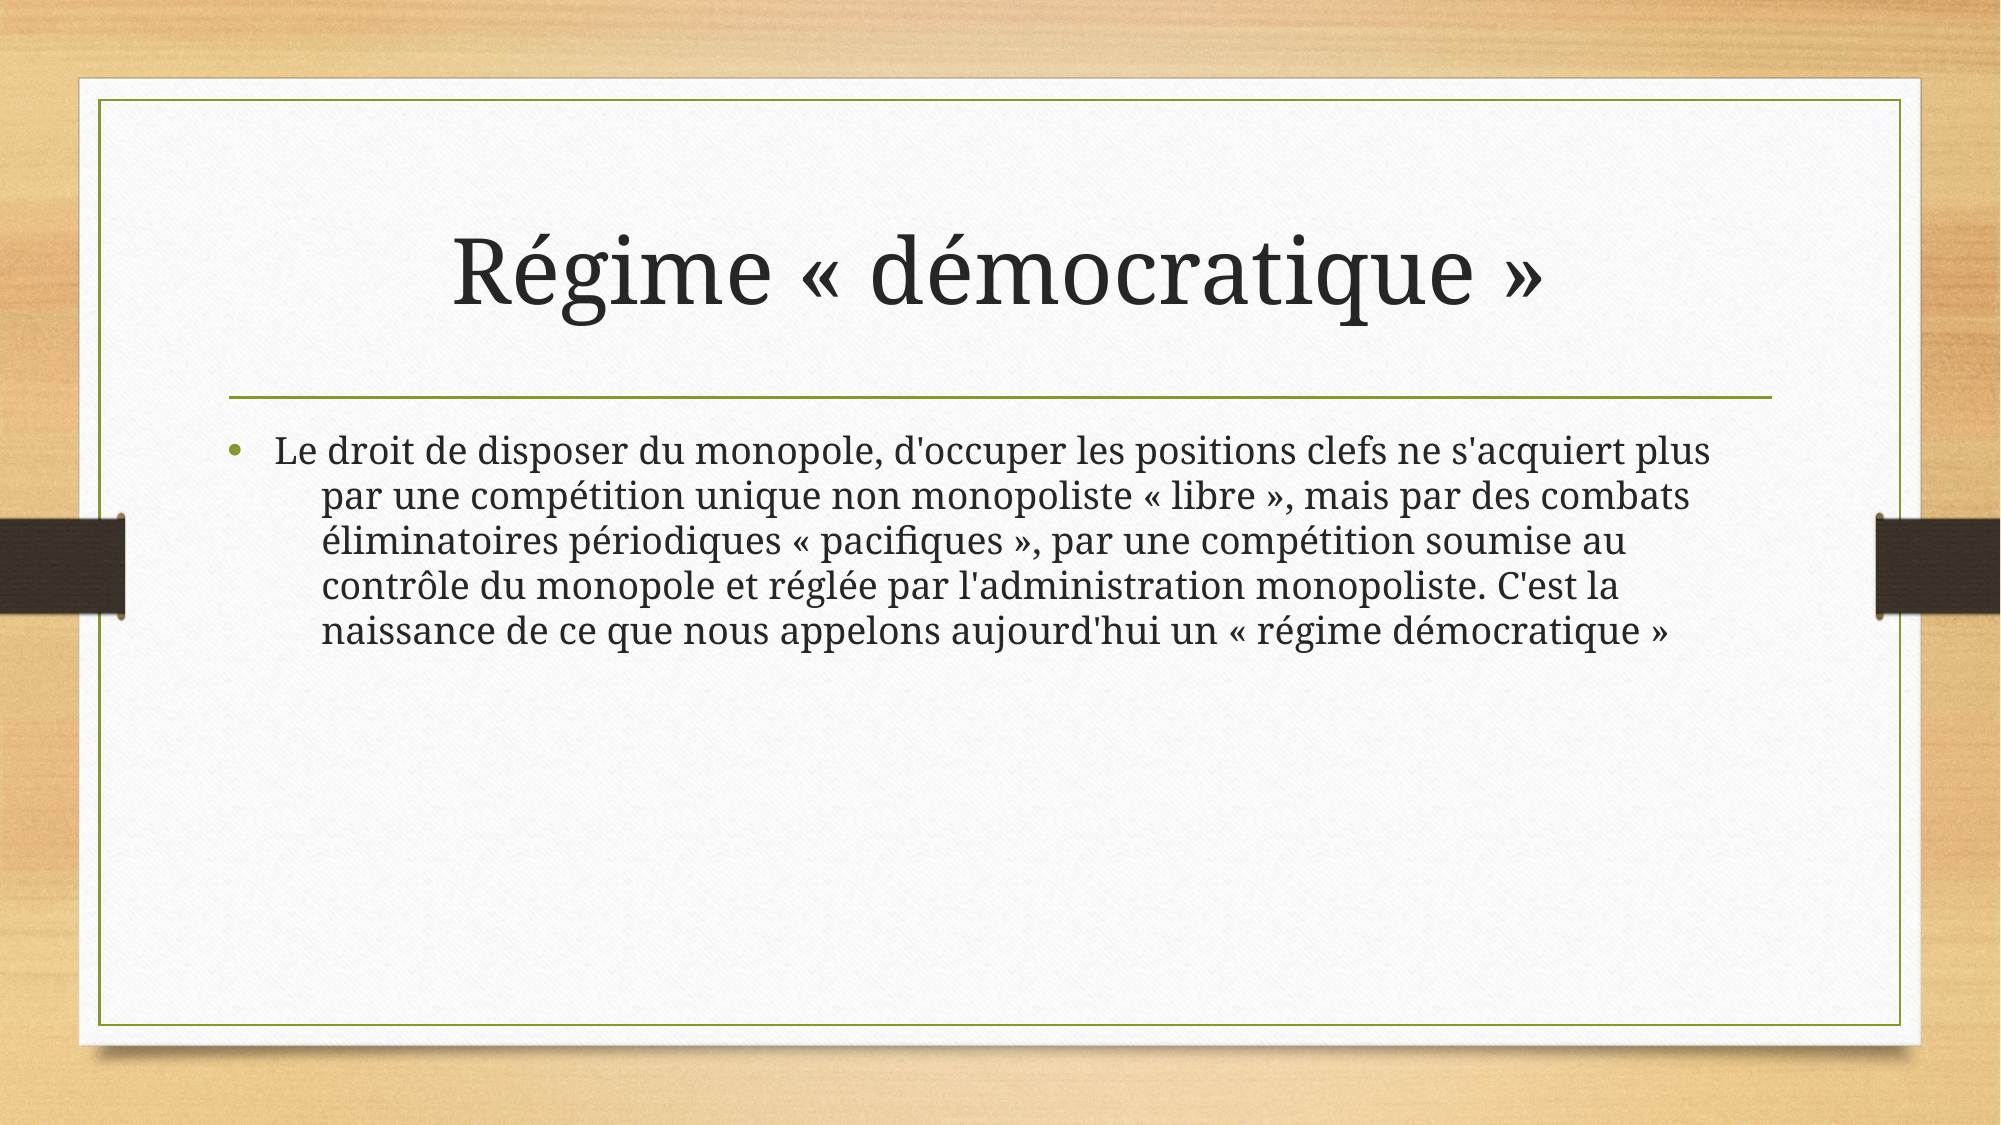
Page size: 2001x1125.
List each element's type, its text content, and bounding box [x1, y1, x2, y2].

title Régime « démocratique » [212, 161, 1788, 376]
list Le droit de disposer du monopole, d'occuper les positions clefs ne s'acquiert plus par une compétition unique non monopoliste « libre », mais par des combats éliminatoires périodiques « pacifiques », par une compétition soumise au contrôle du monopole et réglée par l'administration monopoliste. C'est la naissance de ce que nous appelons aujourd'hui un « régime démocratique » [212, 419, 1788, 964]
